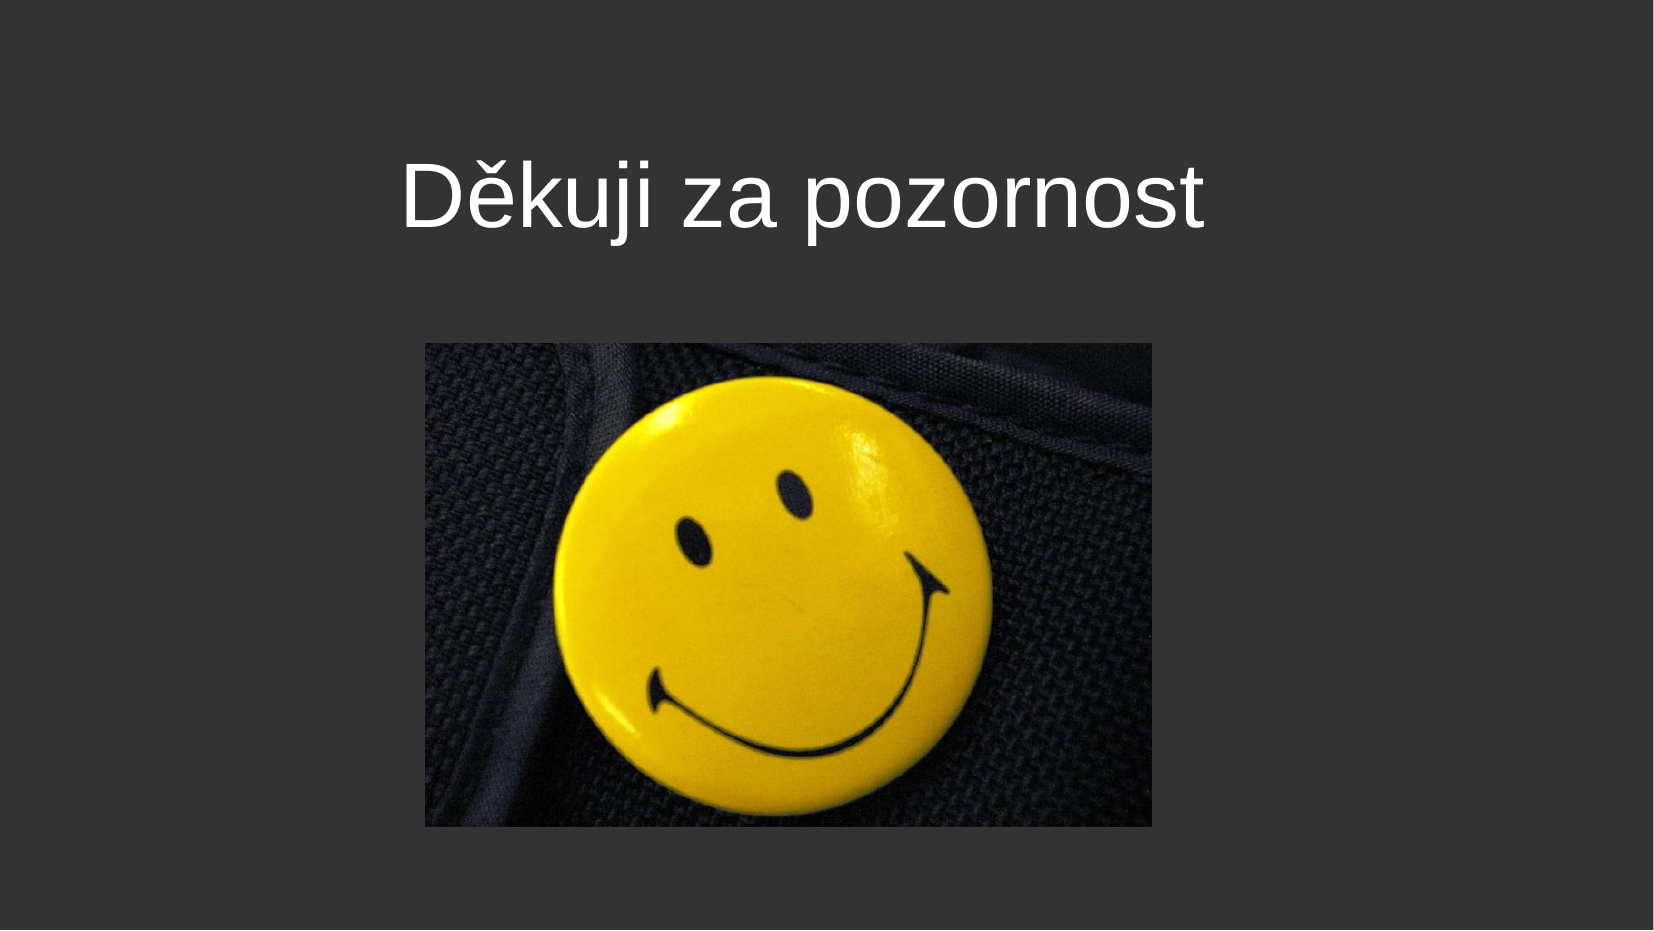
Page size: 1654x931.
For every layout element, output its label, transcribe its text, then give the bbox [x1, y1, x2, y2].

picture [425, 343, 1152, 827]
title Děkuji za pozornost [59, 118, 1548, 274]
